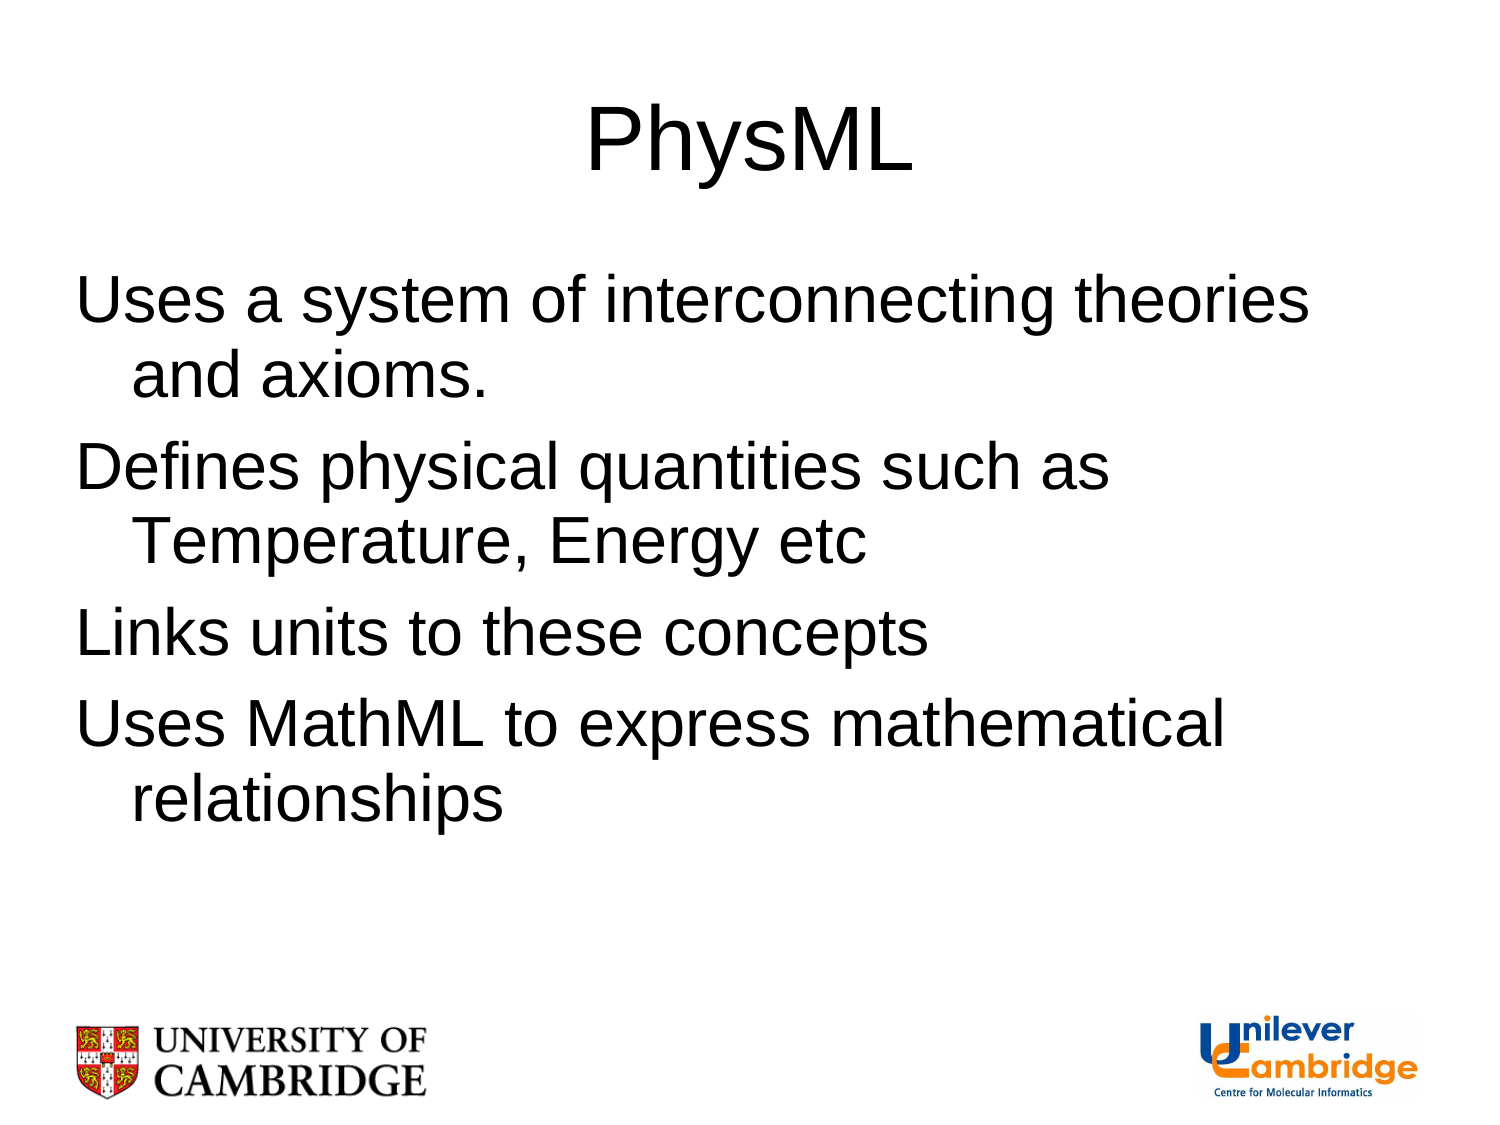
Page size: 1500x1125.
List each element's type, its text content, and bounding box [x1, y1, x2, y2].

title PhysML [75, 52, 1426, 226]
picture [62, 1012, 438, 1105]
picture [1197, 1012, 1421, 1101]
list Uses a system of interconnecting theories and axioms. Defines physical quantities such as Temperature, Energy etc Links units to these concepts Uses MathML to express mathematical relationships [75, 262, 1426, 991]
